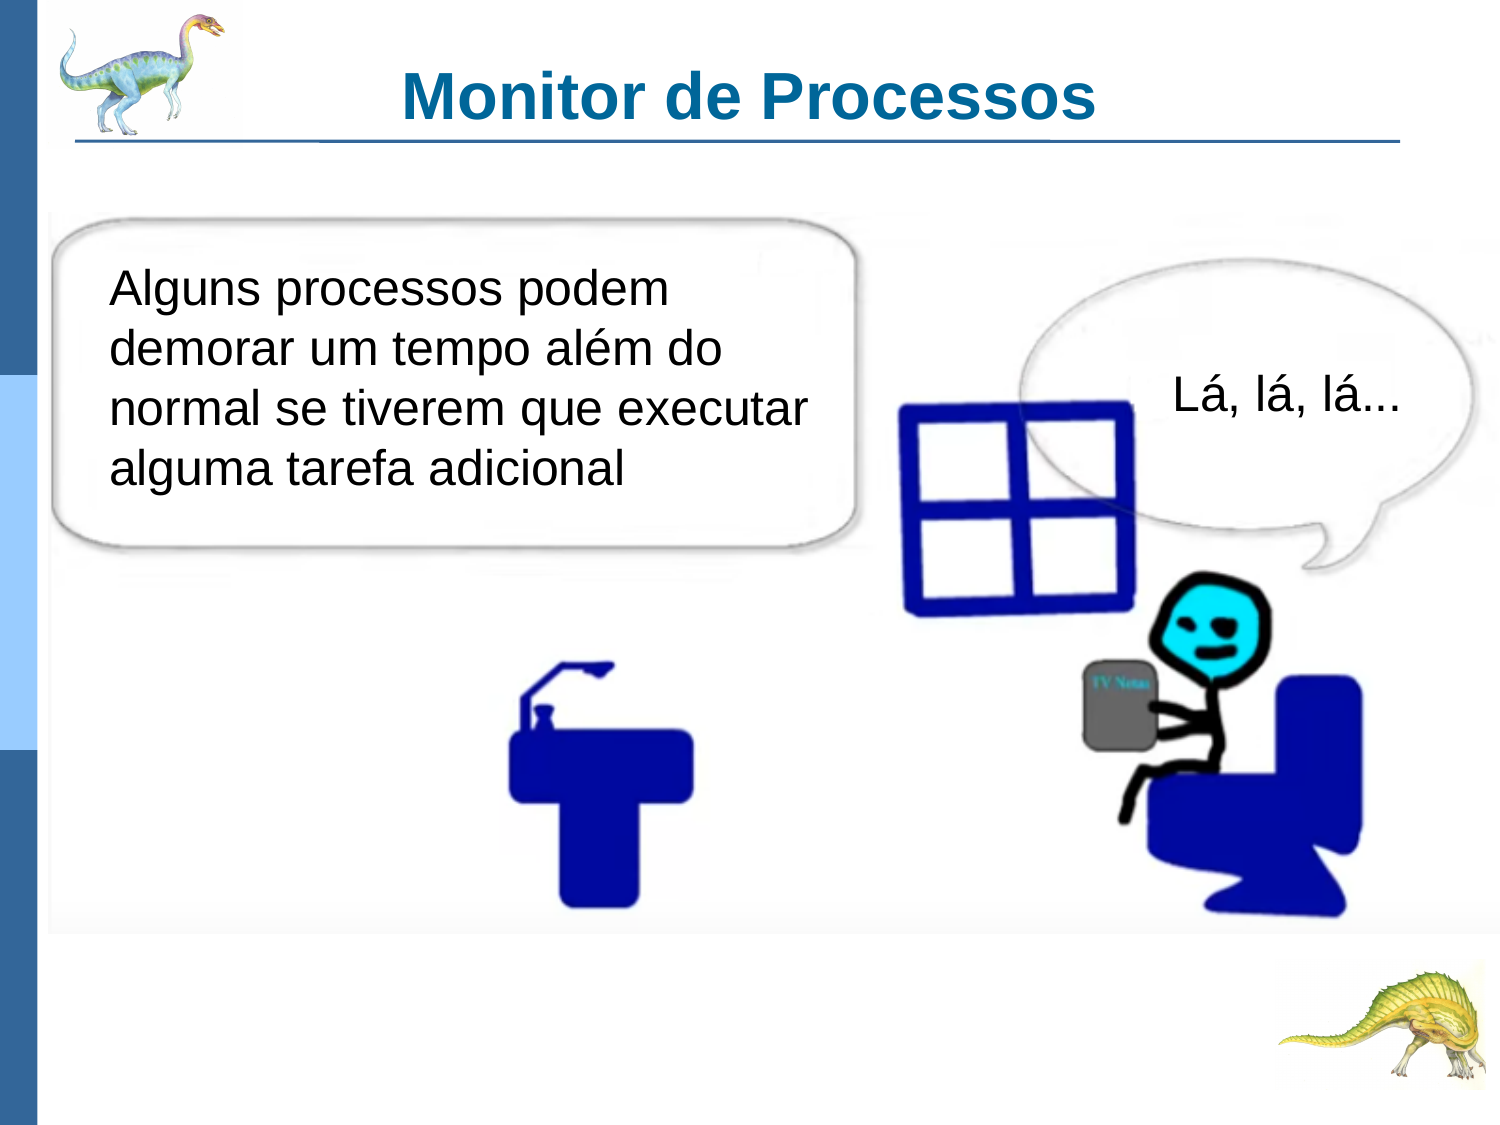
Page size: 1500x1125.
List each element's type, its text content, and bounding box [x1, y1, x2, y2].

picture [1275, 959, 1486, 1090]
text_box Monitor de Processos [75, 45, 1426, 141]
text_box Lá, lá, lá... [1157, 354, 1430, 430]
text_box Alguns processos podem demorar um tempo além do normal se tiverem que executar alguma tarefa adicional [94, 248, 851, 563]
picture [46, 0, 243, 149]
picture [48, 212, 1500, 934]
